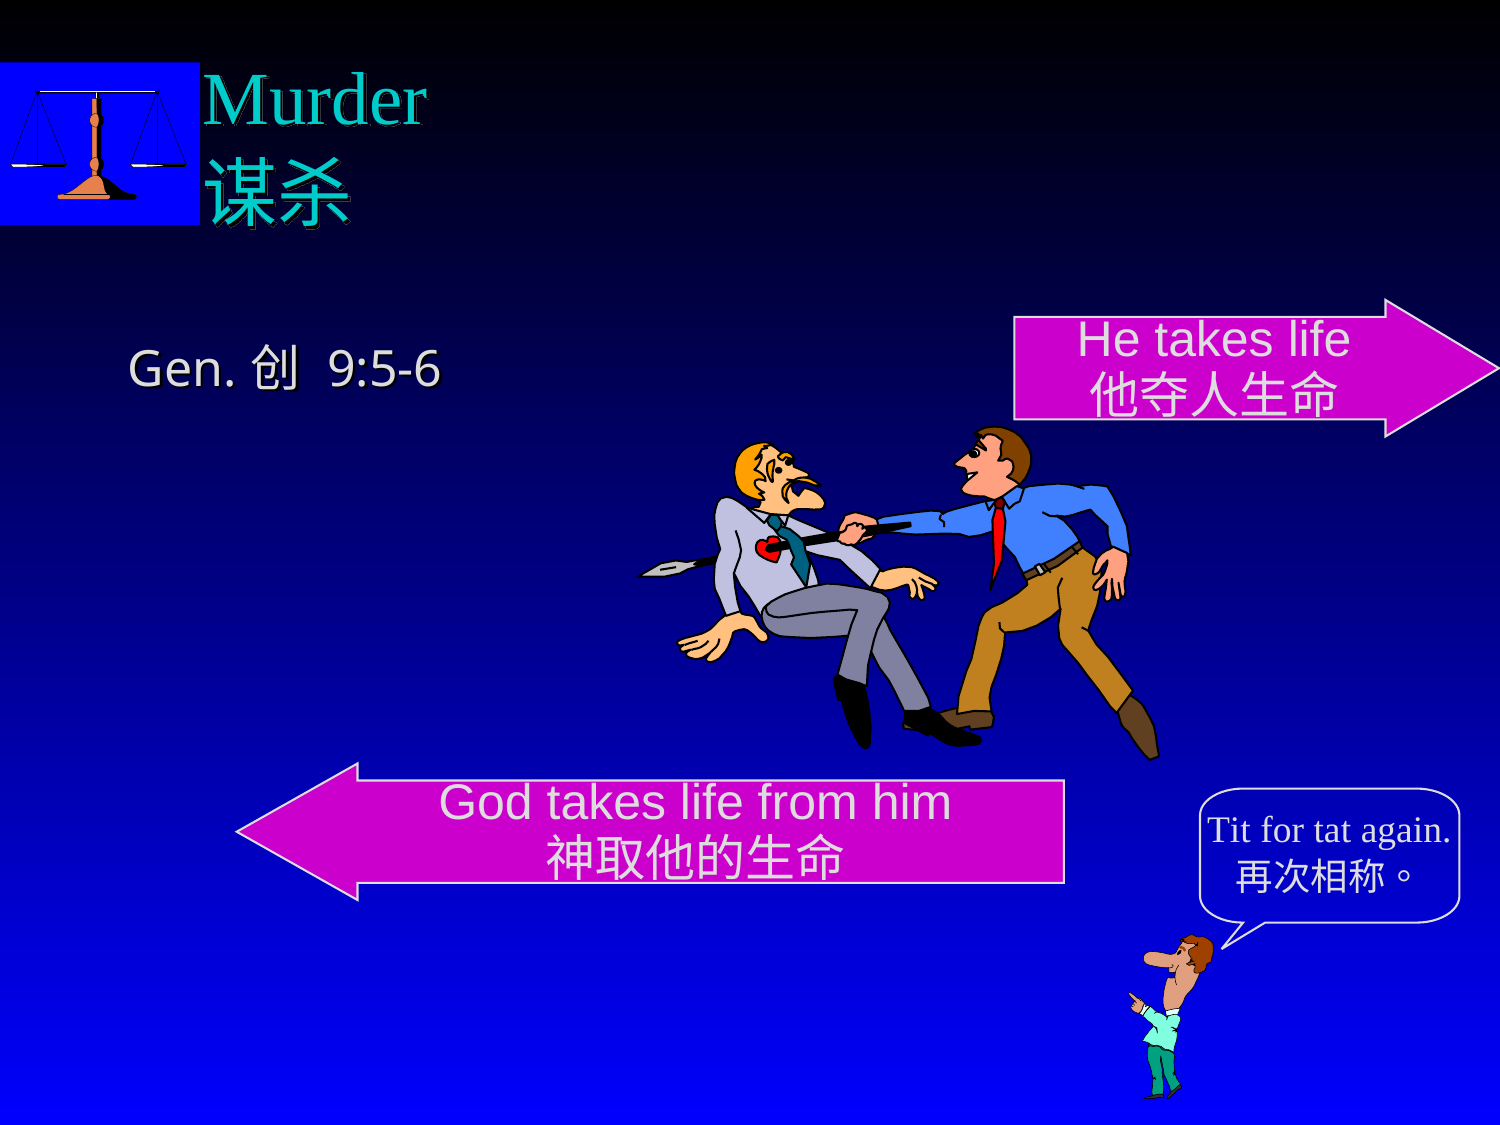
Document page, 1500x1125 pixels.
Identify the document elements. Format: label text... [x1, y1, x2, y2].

text_box God takes life from him 神取他的生命 [236, 763, 1064, 901]
text_box He takes life 他夺人生命 [1014, 299, 1499, 437]
title Murder 谋杀 [187, 56, 1463, 244]
chart [1127, 934, 1215, 1100]
text_box Tit for tat again. 再次相称。 [1200, 788, 1460, 950]
list Gen.创 9:5-6 [112, 324, 1388, 1001]
